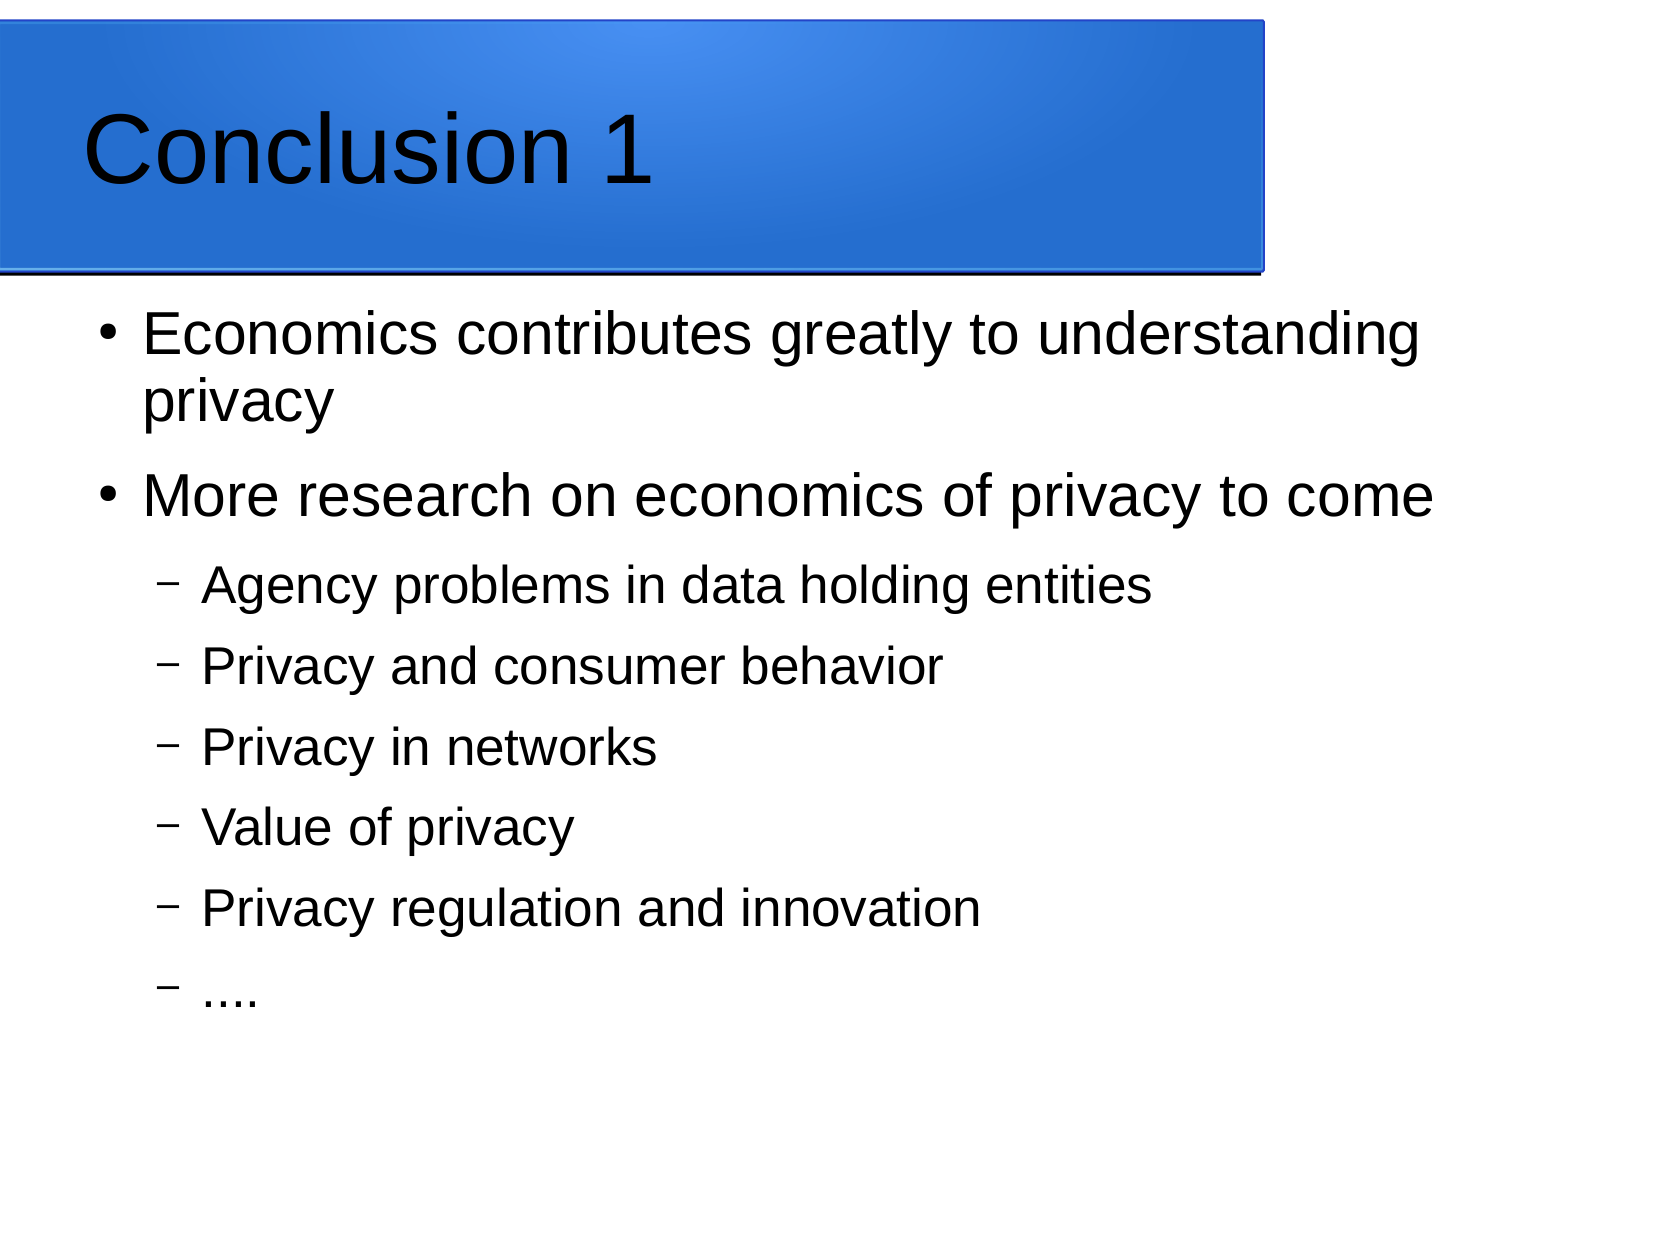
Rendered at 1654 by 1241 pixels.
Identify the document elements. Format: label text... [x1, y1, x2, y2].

list Economics contributes greatly to understanding privacy More research on economics of privacy to come Agency problems in data holding entities Privacy and consumer behavior Privacy in networks Value of privacy Privacy regulation and innovation .... [82, 299, 1571, 1019]
title Conclusion 1 [82, 47, 1235, 252]
